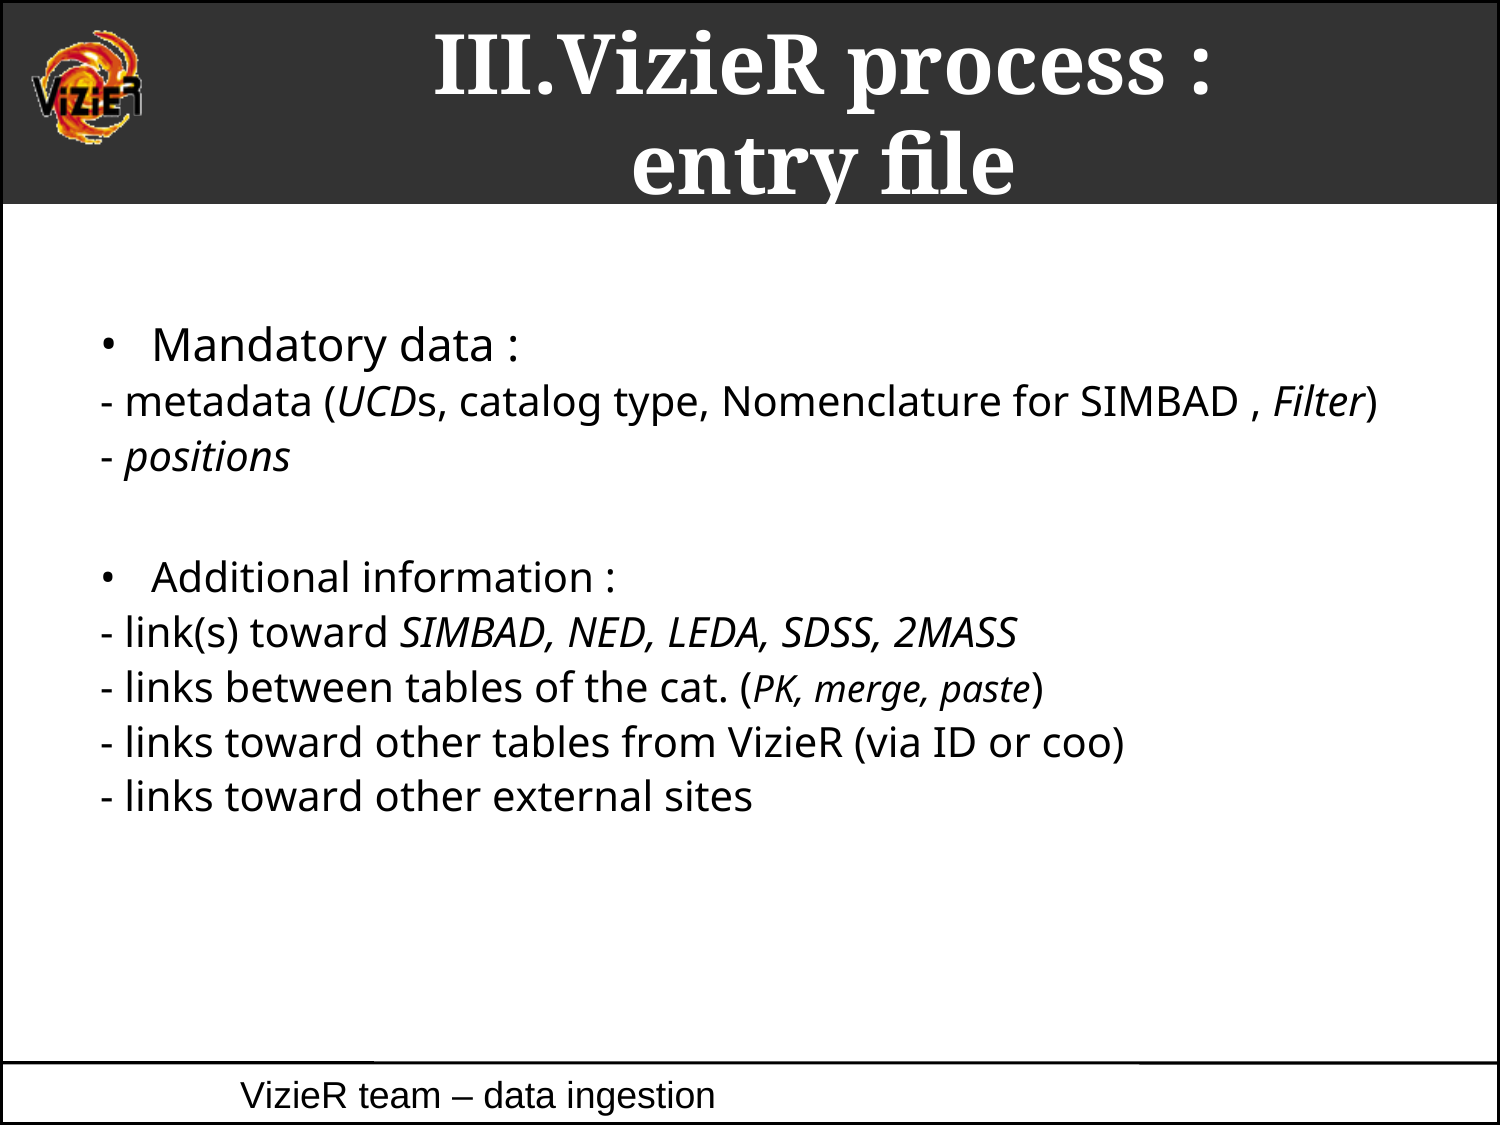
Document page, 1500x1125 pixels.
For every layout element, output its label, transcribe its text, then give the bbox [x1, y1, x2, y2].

title III.VizieR process : entry file [147, 3, 1500, 219]
picture [29, 29, 147, 148]
list Mandatory data : - metadata (UCDs, catalog type, Nomenclature for SIMBAD , Filter)‏ - positions Additional information : - link(s) toward SIMBAD, NED, LEDA, SDSS, 2MASS - links between tables of the cat. (PK, merge, paste)‏ - links toward other tables from VizieR (via ID or coo)‏ - links toward other external sites [100, 236, 1477, 1040]
